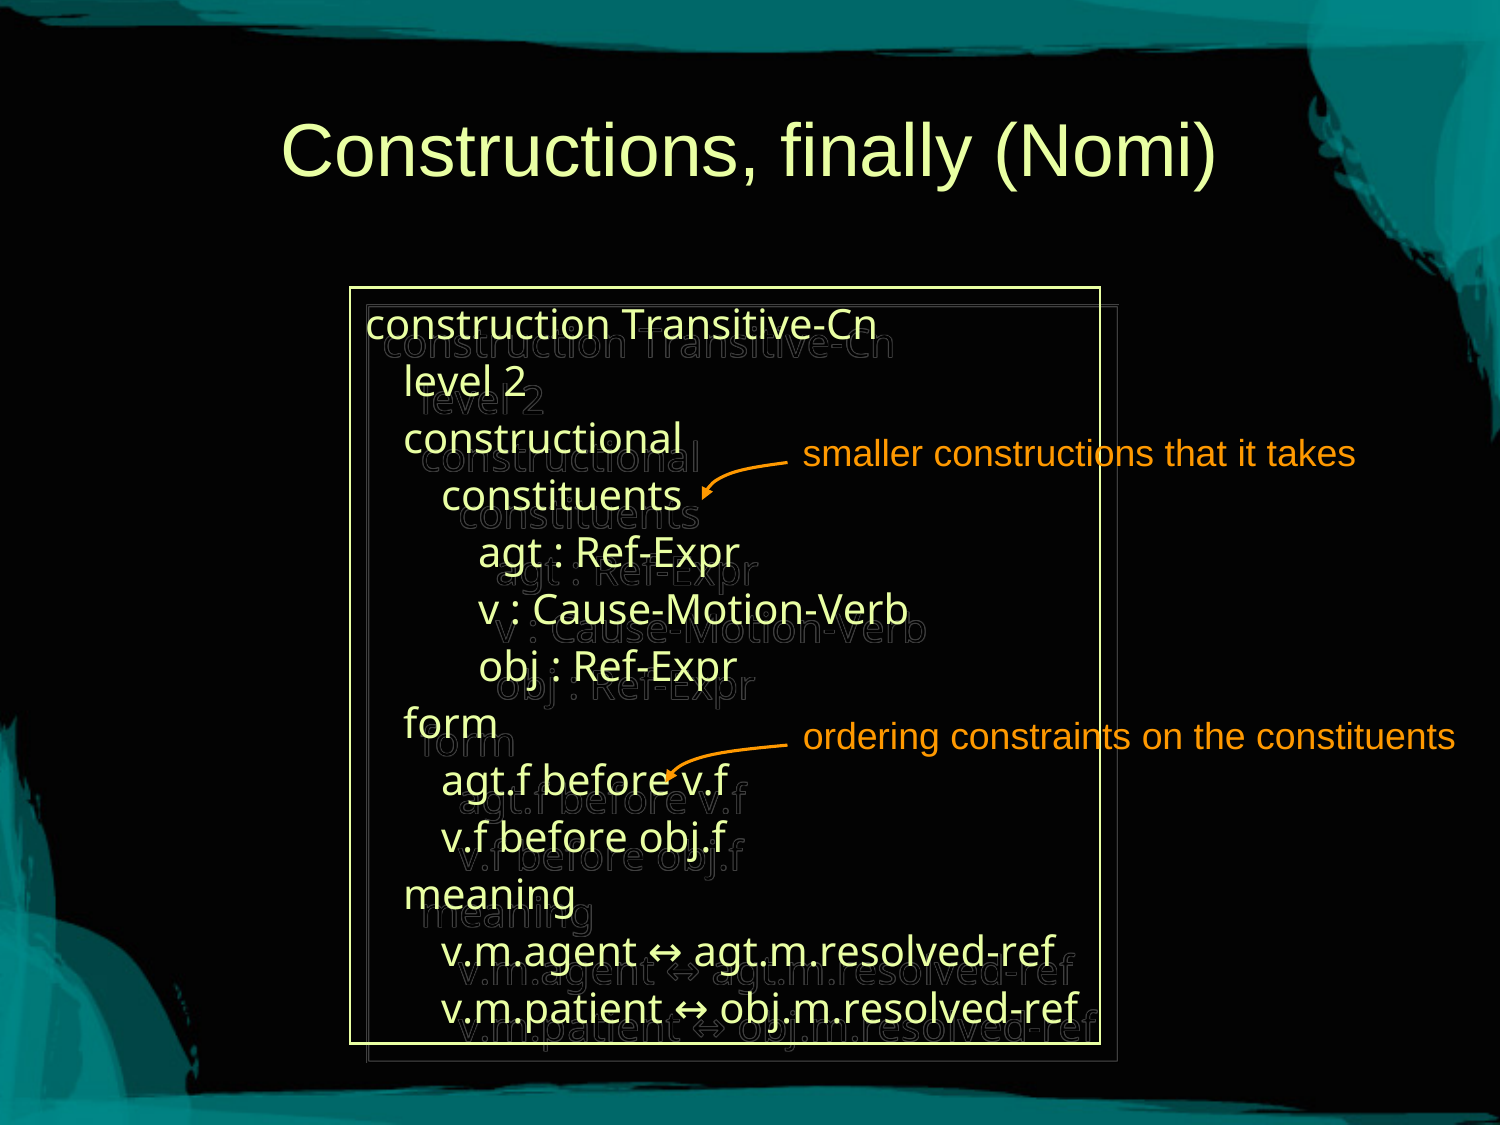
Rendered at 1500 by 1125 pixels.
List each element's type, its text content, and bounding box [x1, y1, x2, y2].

text_box construction Transitive-Cn level 2 constructional constituents agt : Ref-Expr v : Cause-Motion-Verb obj : Ref-Expr form agt.f before v.f v.f before obj.f meaning v.m.agent ↔ agt.m.resolved-ref v.m.patient ↔ obj.m.resolved-ref [350, 287, 1101, 1044]
title Constructions, finally (Nomi) [112, 86, 1388, 214]
text_box ordering constraints on the constituents [787, 707, 1472, 765]
picture [0, 0, 1500, 1125]
text_box smaller constructions that it takes [787, 425, 1372, 483]
